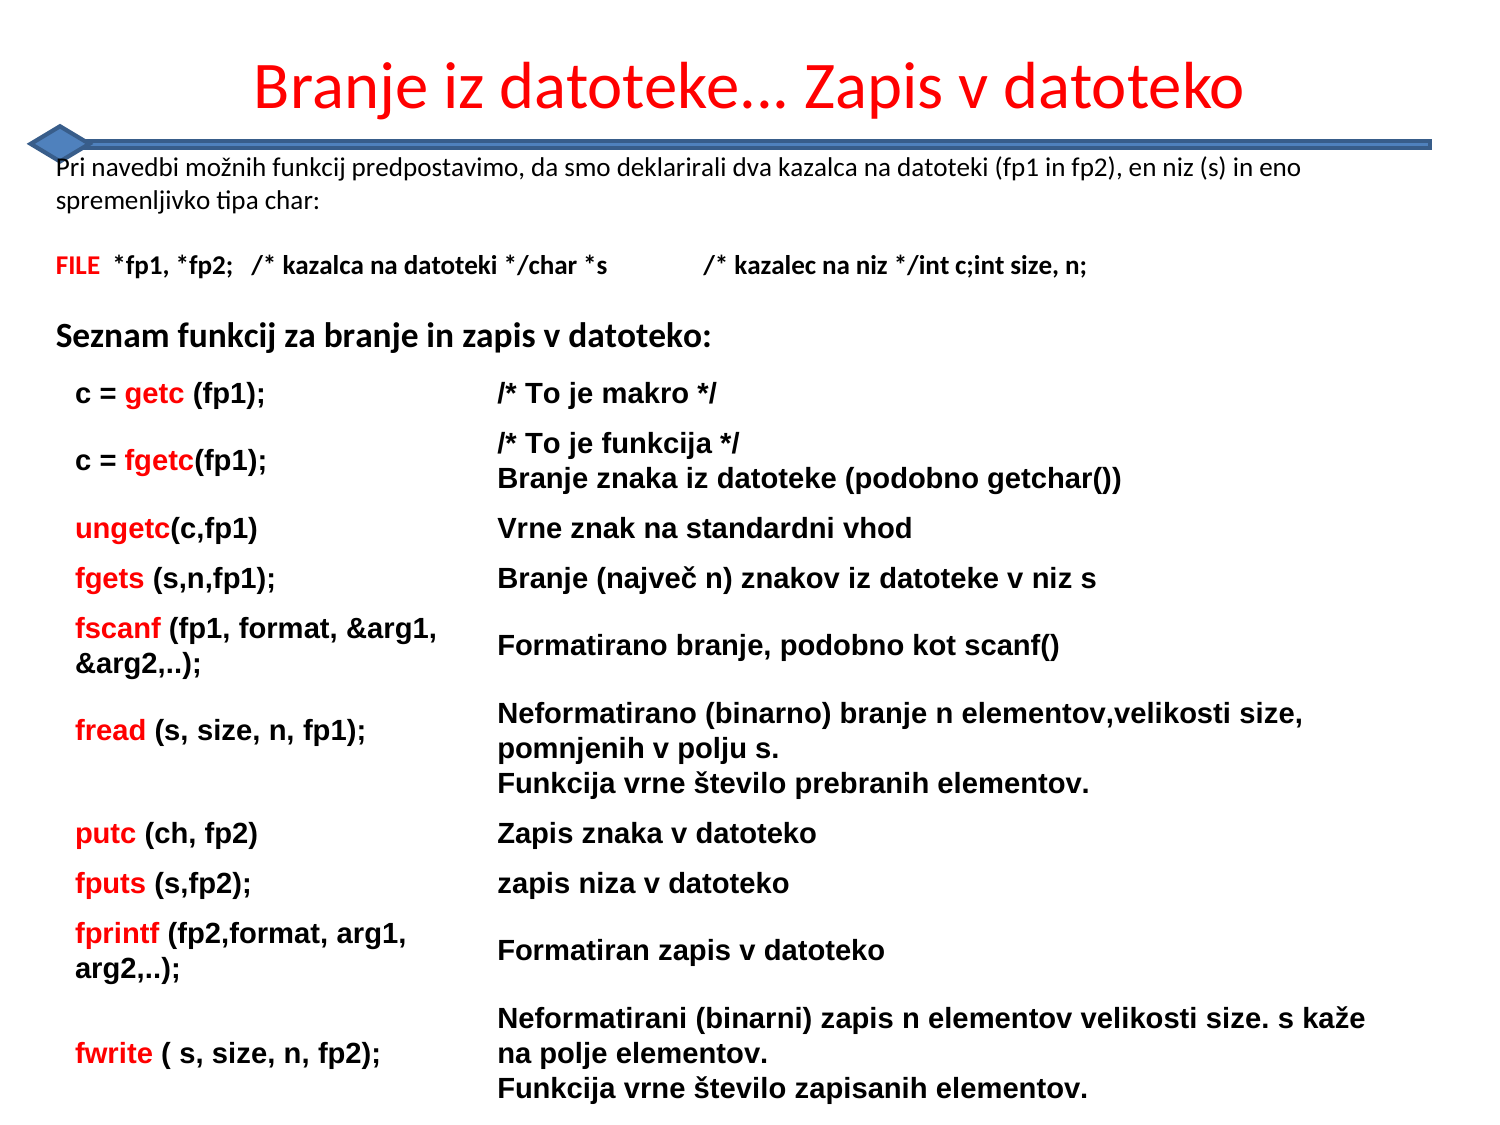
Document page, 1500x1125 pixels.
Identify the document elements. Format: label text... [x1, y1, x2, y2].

table_cell ungetc(c,fp1) [60, 502, 483, 552]
table_cell fscanf (fp1, format, &arg1, &arg2,..); [60, 602, 483, 687]
table_cell fread (s, size, n, fp1); [60, 687, 483, 807]
table_cell Formatirano branje, podobno kot scanf() [483, 602, 1419, 687]
table_cell Branje (največ n) znakov iz datoteke v niz s [483, 552, 1419, 602]
table_cell fprintf (fp2,format, arg1, arg2,..); [60, 907, 483, 992]
table_cell putc (ch, fp2) [60, 807, 483, 857]
table_cell /* To je funkcija */ Branje znaka iz datoteke (podobno getchar()) [483, 417, 1419, 502]
table_cell fgets (s,n,fp1); [60, 552, 483, 602]
table_cell Formatiran zapis v datoteko [483, 907, 1419, 992]
title Branje iz datoteke... Zapis v datoteko [75, 23, 1426, 141]
table_header /* To je makro */ [483, 367, 1419, 417]
table_cell Vrne znak na standardni vhod [483, 502, 1419, 552]
table_cell Zapis znaka v datoteko [483, 807, 1419, 857]
table_cell Neformatirani (binarni) zapis n elementov velikosti size. s kaže na polje elementov. Funkcija vrne število zapisanih elementov. [483, 992, 1419, 1112]
text_box Pri navedbi možnih funkcij predpostavimo, da smo deklarirali dva kazalca na datoteki (fp1 in fp2), en niz (s) in eno spremenljivko tipa char: FILE *fp1, *fp2; /* kazalca na datoteki */char *s /* kazalec na niz */int c;int size, n; Seznam funkcij za branje in zapis v datoteko: [41, 141, 1424, 355]
table_cell fwrite ( s, size, n, fp2); [60, 992, 483, 1112]
table_cell c = fgetc(fp1); [60, 417, 483, 502]
table_cell Neformatirano (binarno) branje n elementov,velikosti size, pomnjenih v polju s. Funkcija vrne število prebranih elementov. [483, 687, 1419, 807]
table_cell zapis niza v datoteko [483, 857, 1419, 907]
table_cell fputs (s,fp2); [60, 857, 483, 907]
table_header c = getc (fp1); [60, 367, 483, 417]
